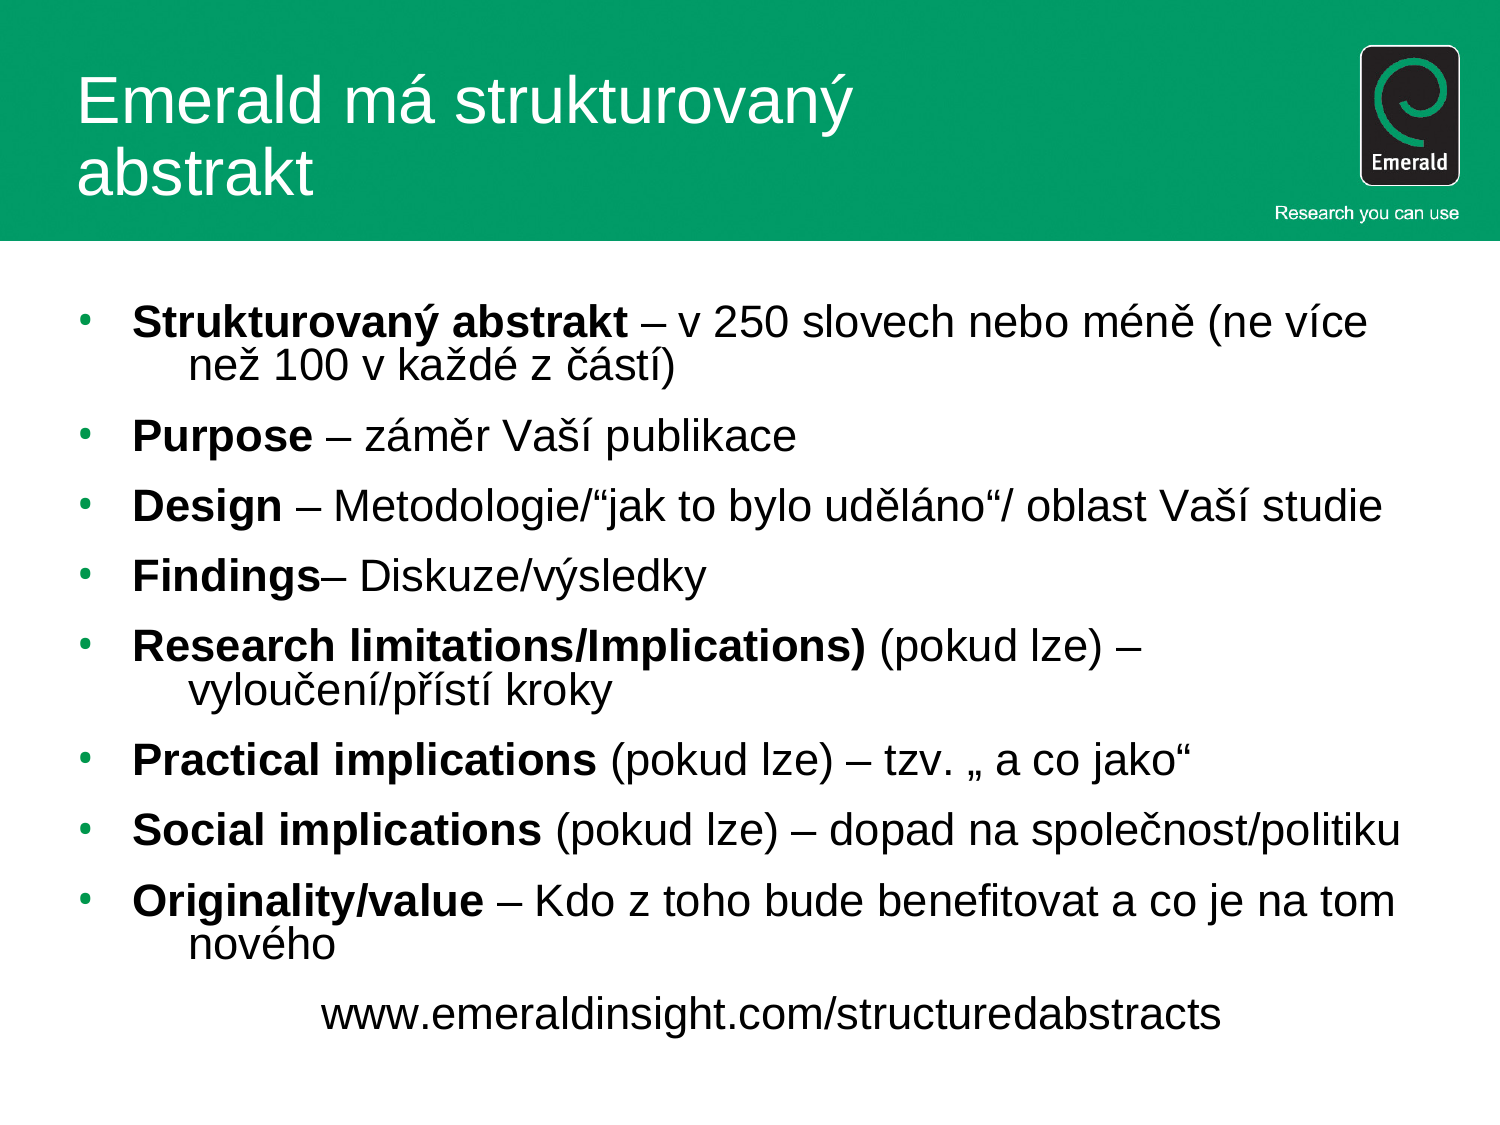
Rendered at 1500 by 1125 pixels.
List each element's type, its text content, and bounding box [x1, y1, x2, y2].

title Emerald má strukturovaný abstrakt [76, 66, 1027, 254]
list Strukturovaný abstrakt – v 250 slovech nebo méně (ne více než 100 v každé z částí) Purpose – záměr Vaší publikace Design – Metodologie/“jak to bylo uděláno“/ oblast Vaší studie Findings– Diskuze/výsledky Research limitations/Implications) (pokud lze) – vyloučení/přístí kroky Practical implications (pokud lze) – tzv. „ a co jako“ Social implications (pokud lze) – dopad na společnost/politiku Originality/value – Kdo z toho bude benefitovat a co je na tom nového www.emeraldinsight.com/structuredabstracts [76, 302, 1412, 1083]
